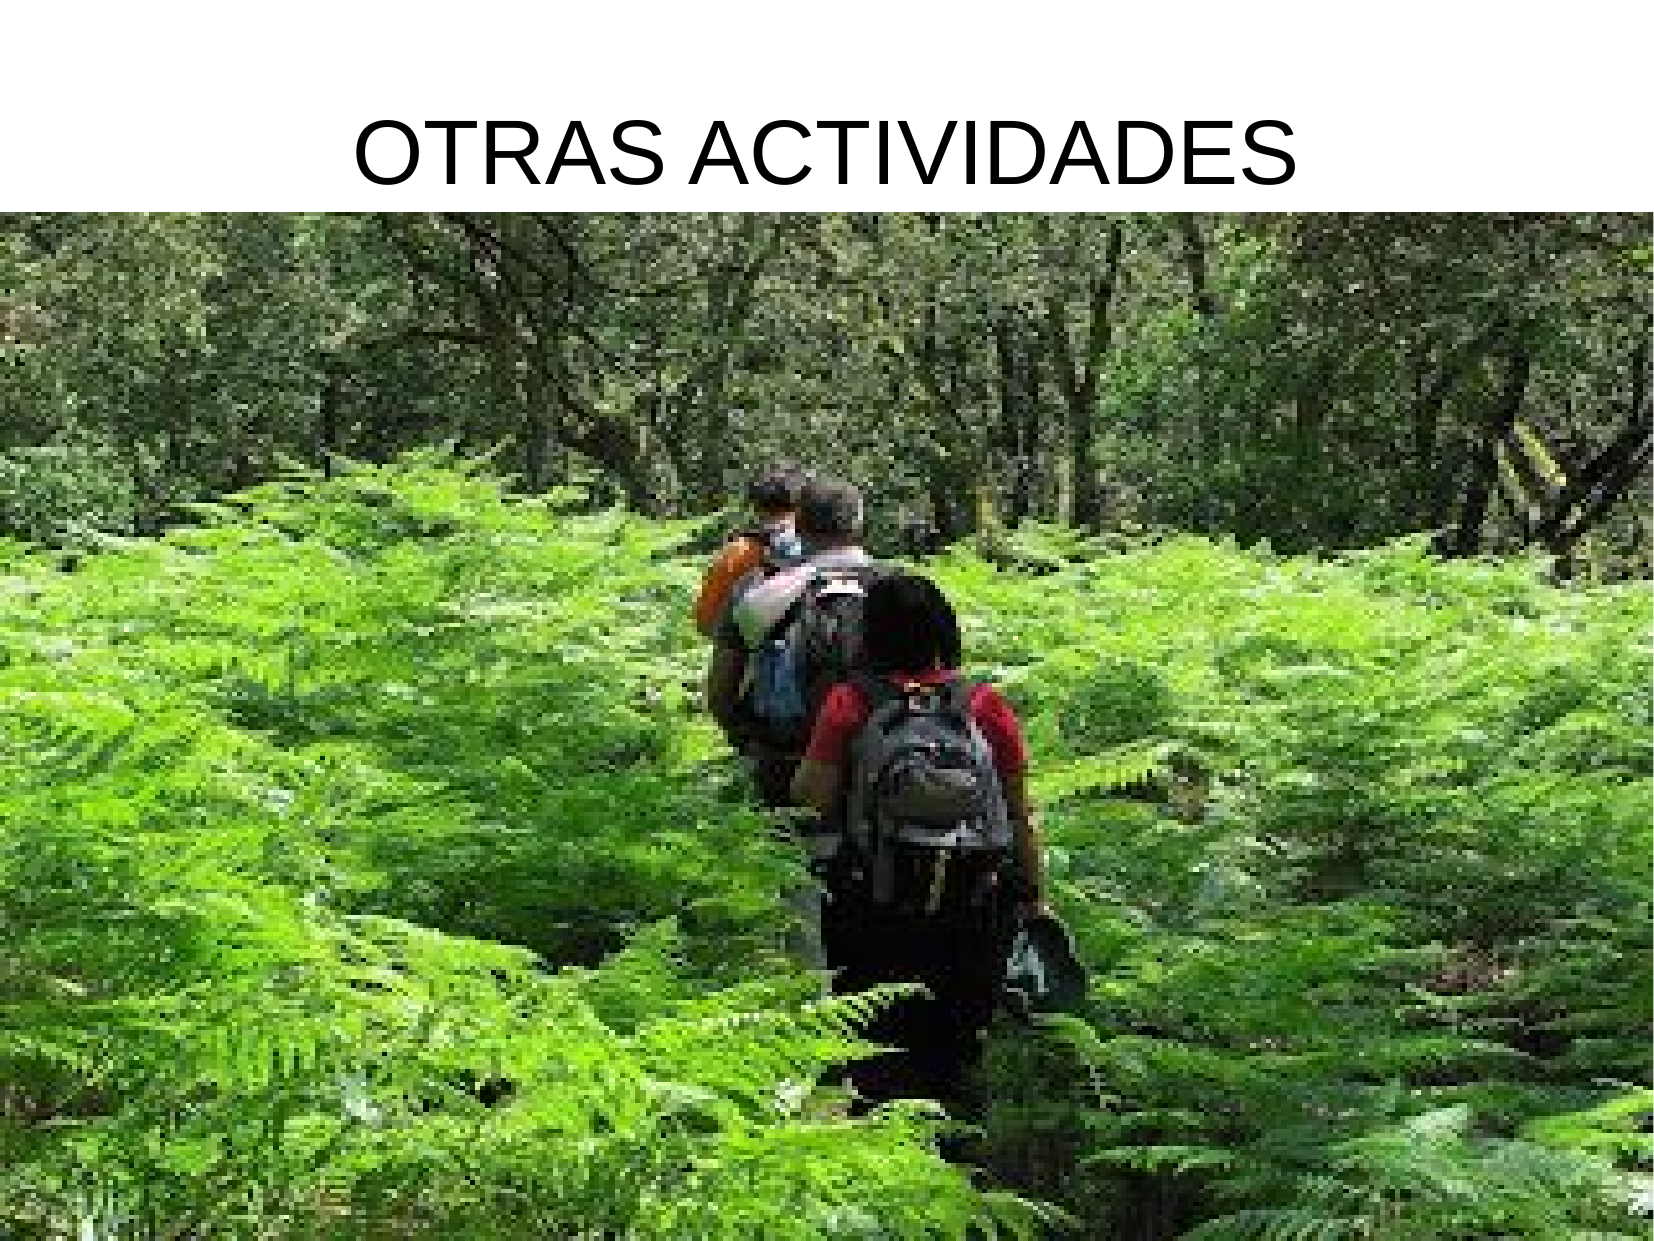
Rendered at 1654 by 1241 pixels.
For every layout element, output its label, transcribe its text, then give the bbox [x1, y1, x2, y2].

title OTRAS ACTIVIDADES [82, 49, 1571, 212]
picture [0, 212, 1654, 1241]
